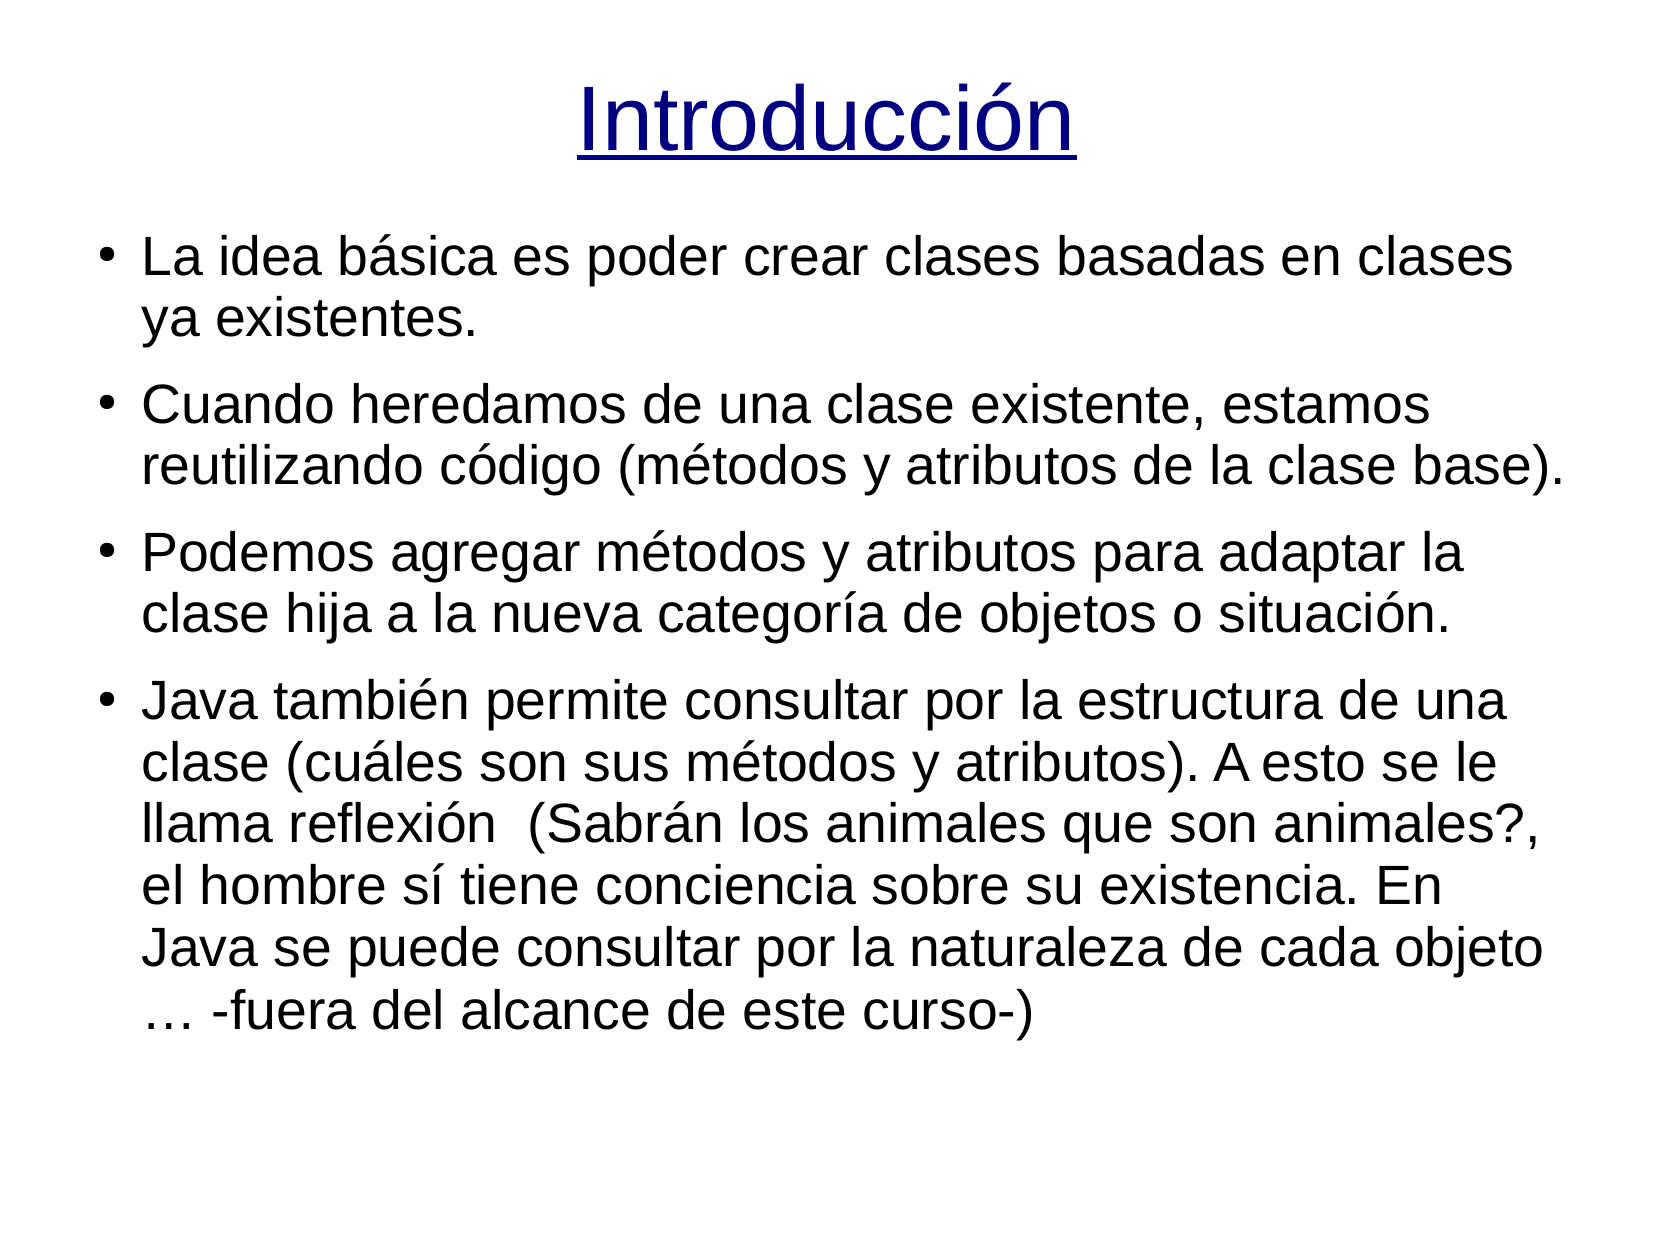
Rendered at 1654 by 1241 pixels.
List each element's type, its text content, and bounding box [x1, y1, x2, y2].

title Introducción [82, 49, 1571, 188]
list La idea básica es poder crear clases basadas en clases ya existentes. Cuando heredamos de una clase existente, estamos reutilizando código (métodos y atributos de la clase base). Podemos agregar métodos y atributos para adaptar la clase hija a la nueva categoría de objetos o situación. Java también permite consultar por la estructura de una clase (cuáles son sus métodos y atributos). A esto se le llama reflexión (Sabrán los animales que son animales?, el hombre sí tiene conciencia sobre su existencia. En Java se puede consultar por la naturaleza de cada objeto … -fuera del alcance de este curso-)‏ [82, 225, 1571, 1126]
